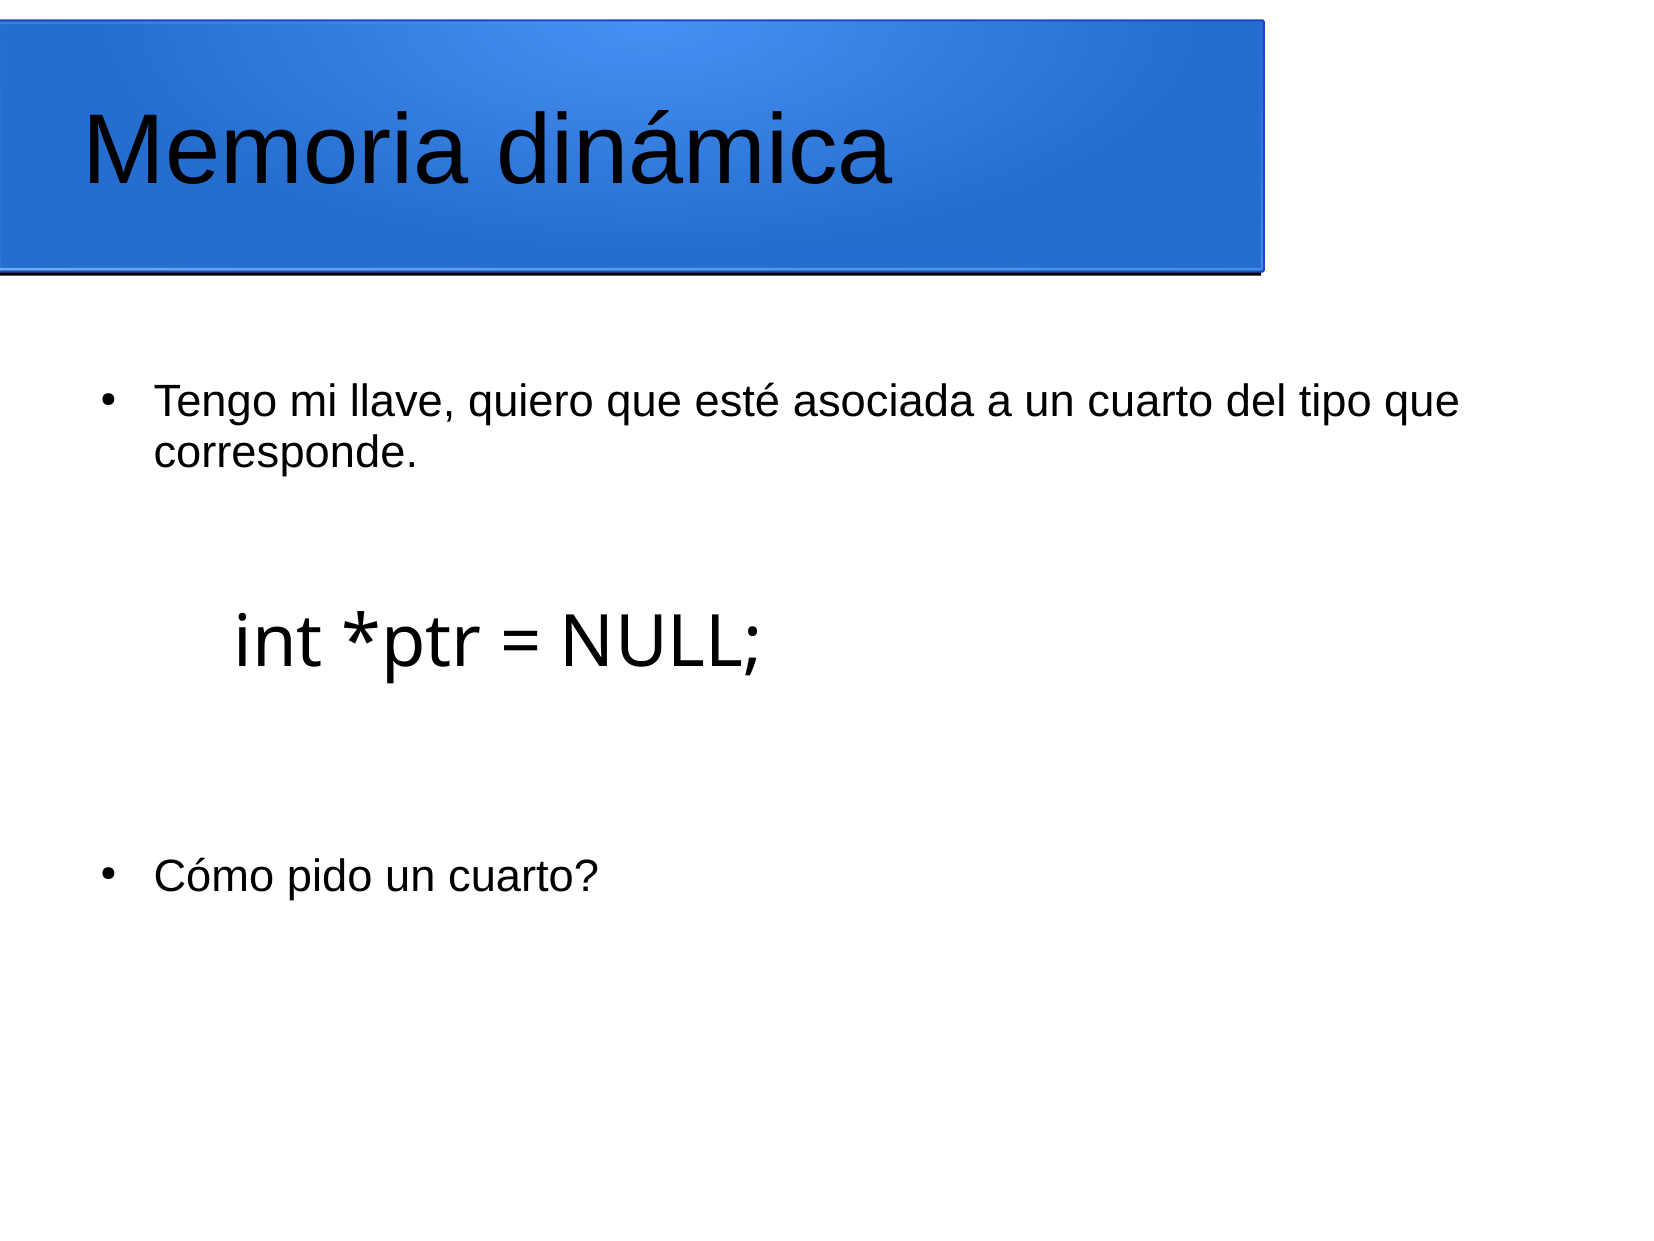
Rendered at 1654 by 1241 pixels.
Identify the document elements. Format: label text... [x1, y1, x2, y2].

list Tengo mi llave, quiero que esté asociada a un cuarto del tipo que corresponde. int *ptr = NULL; Cómo pido un cuarto? [82, 375, 1571, 1096]
title Memoria dinámica [82, 47, 1235, 252]
